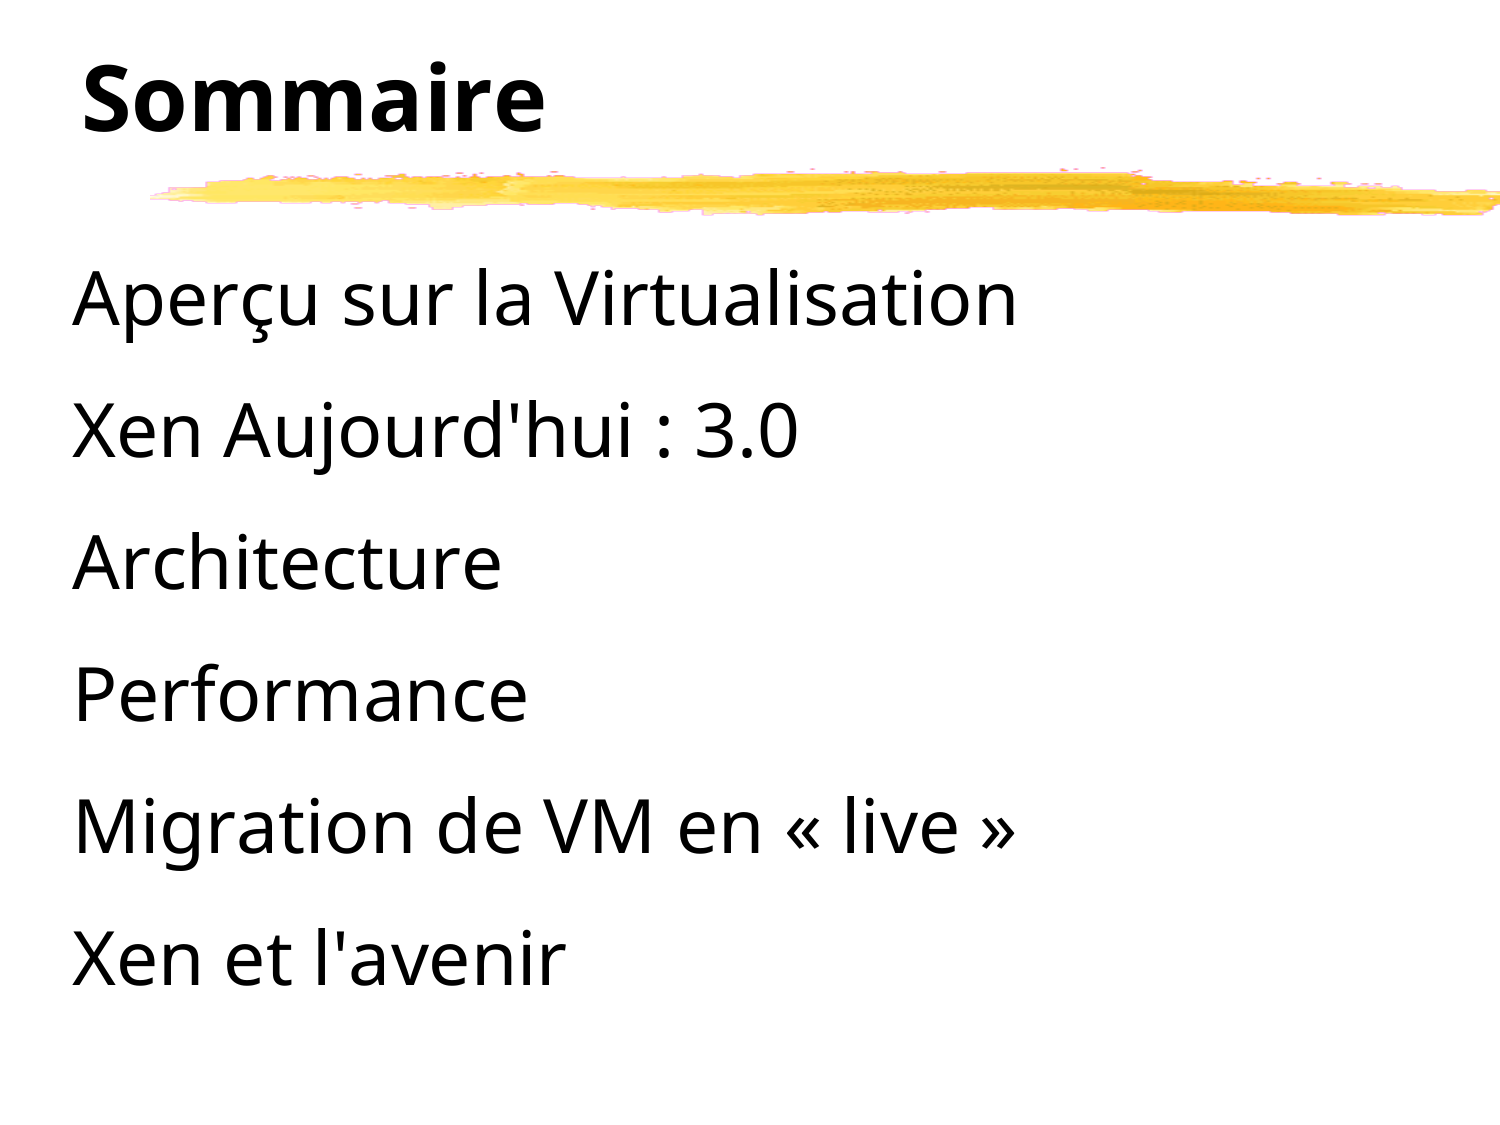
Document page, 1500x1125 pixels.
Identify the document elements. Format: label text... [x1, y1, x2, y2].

list Aperçu sur la Virtualisation Xen Aujourd'hui : 3.0 Architecture Performance Migration de VM en « live » Xen et l'avenir [57, 237, 1399, 1036]
picture [150, 162, 1500, 226]
title Sommaire [66, 15, 1342, 161]
